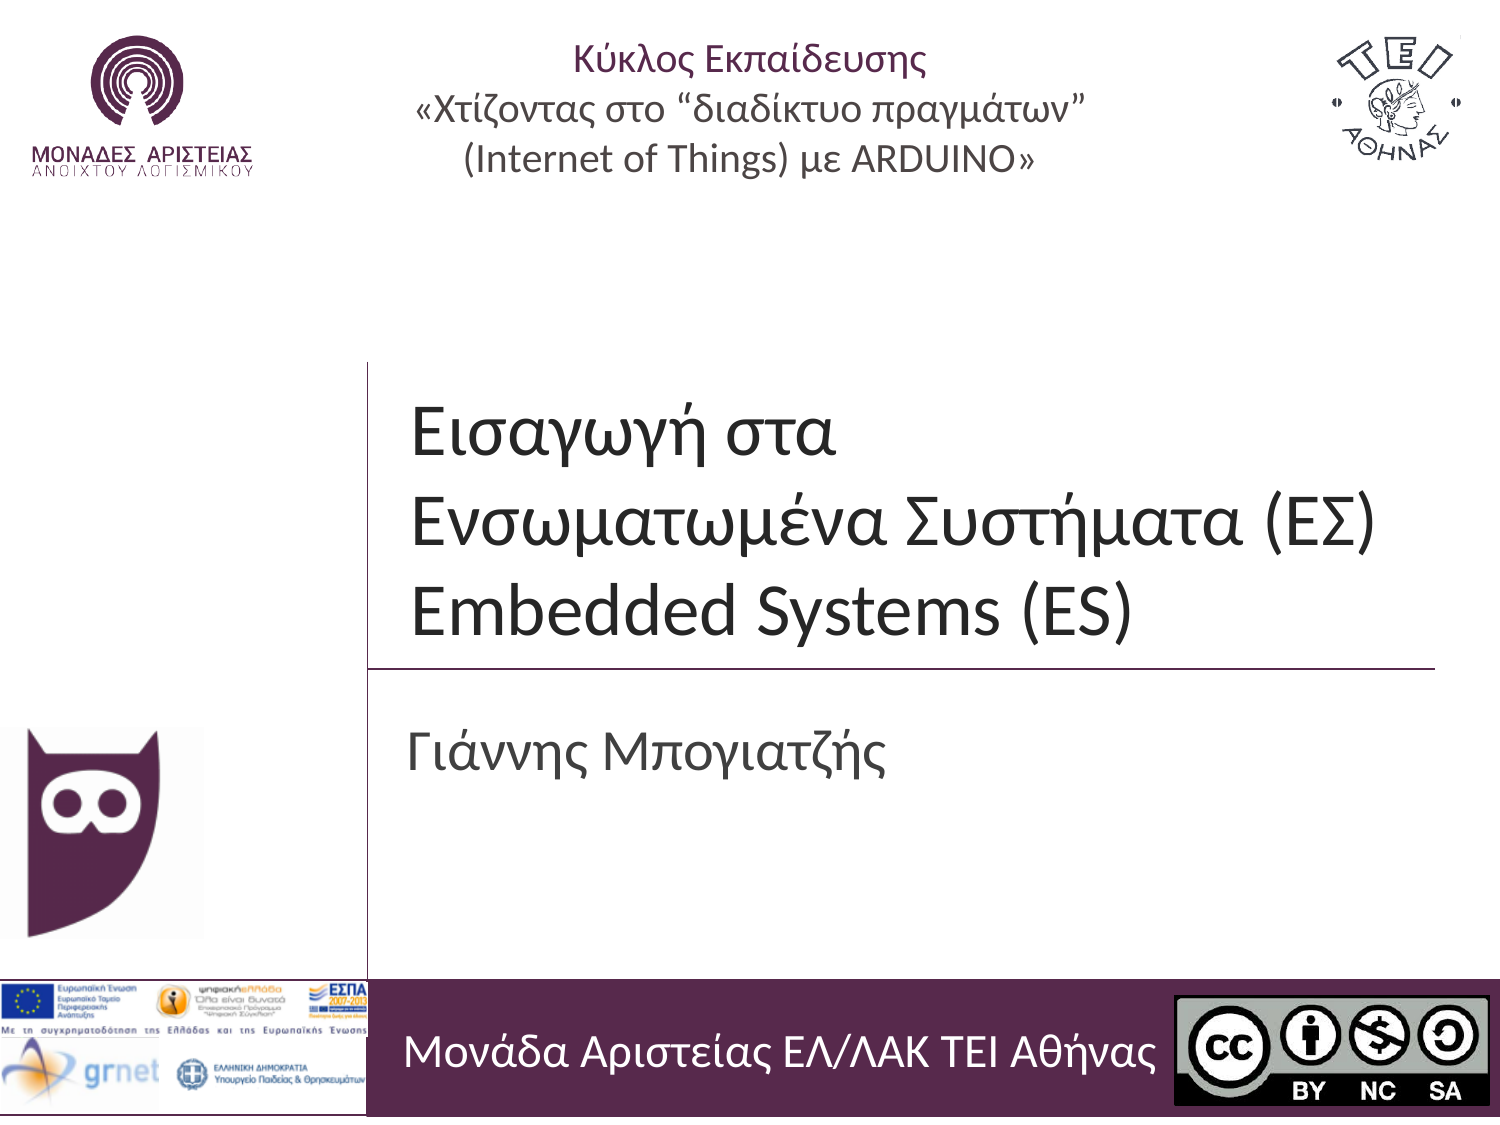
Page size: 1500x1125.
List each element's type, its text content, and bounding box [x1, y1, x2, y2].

picture [1174, 995, 1490, 1106]
picture [175, 1057, 366, 1092]
subtitle Μονάδα Αριστείας ΕΛ/ΛΑΚ ΤΕΙ Αθήνας [387, 992, 1488, 1105]
title Εισαγωγή στα Ενσωματωμένα Συστήματα (ΕΣ) Embedded Systems (ES) [395, 357, 1500, 658]
picture [1331, 35, 1461, 167]
picture [0, 982, 368, 1113]
picture [0, 727, 204, 939]
picture [31, 36, 253, 177]
text_box Γιάννης Μπογιατζής [392, 704, 1455, 963]
text_box Κύκλος Εκπαίδευσης «Χτίζοντας στο “διαδίκτυο πραγμάτων” (Internet of Things) με ARDUINO» [280, 22, 1220, 190]
